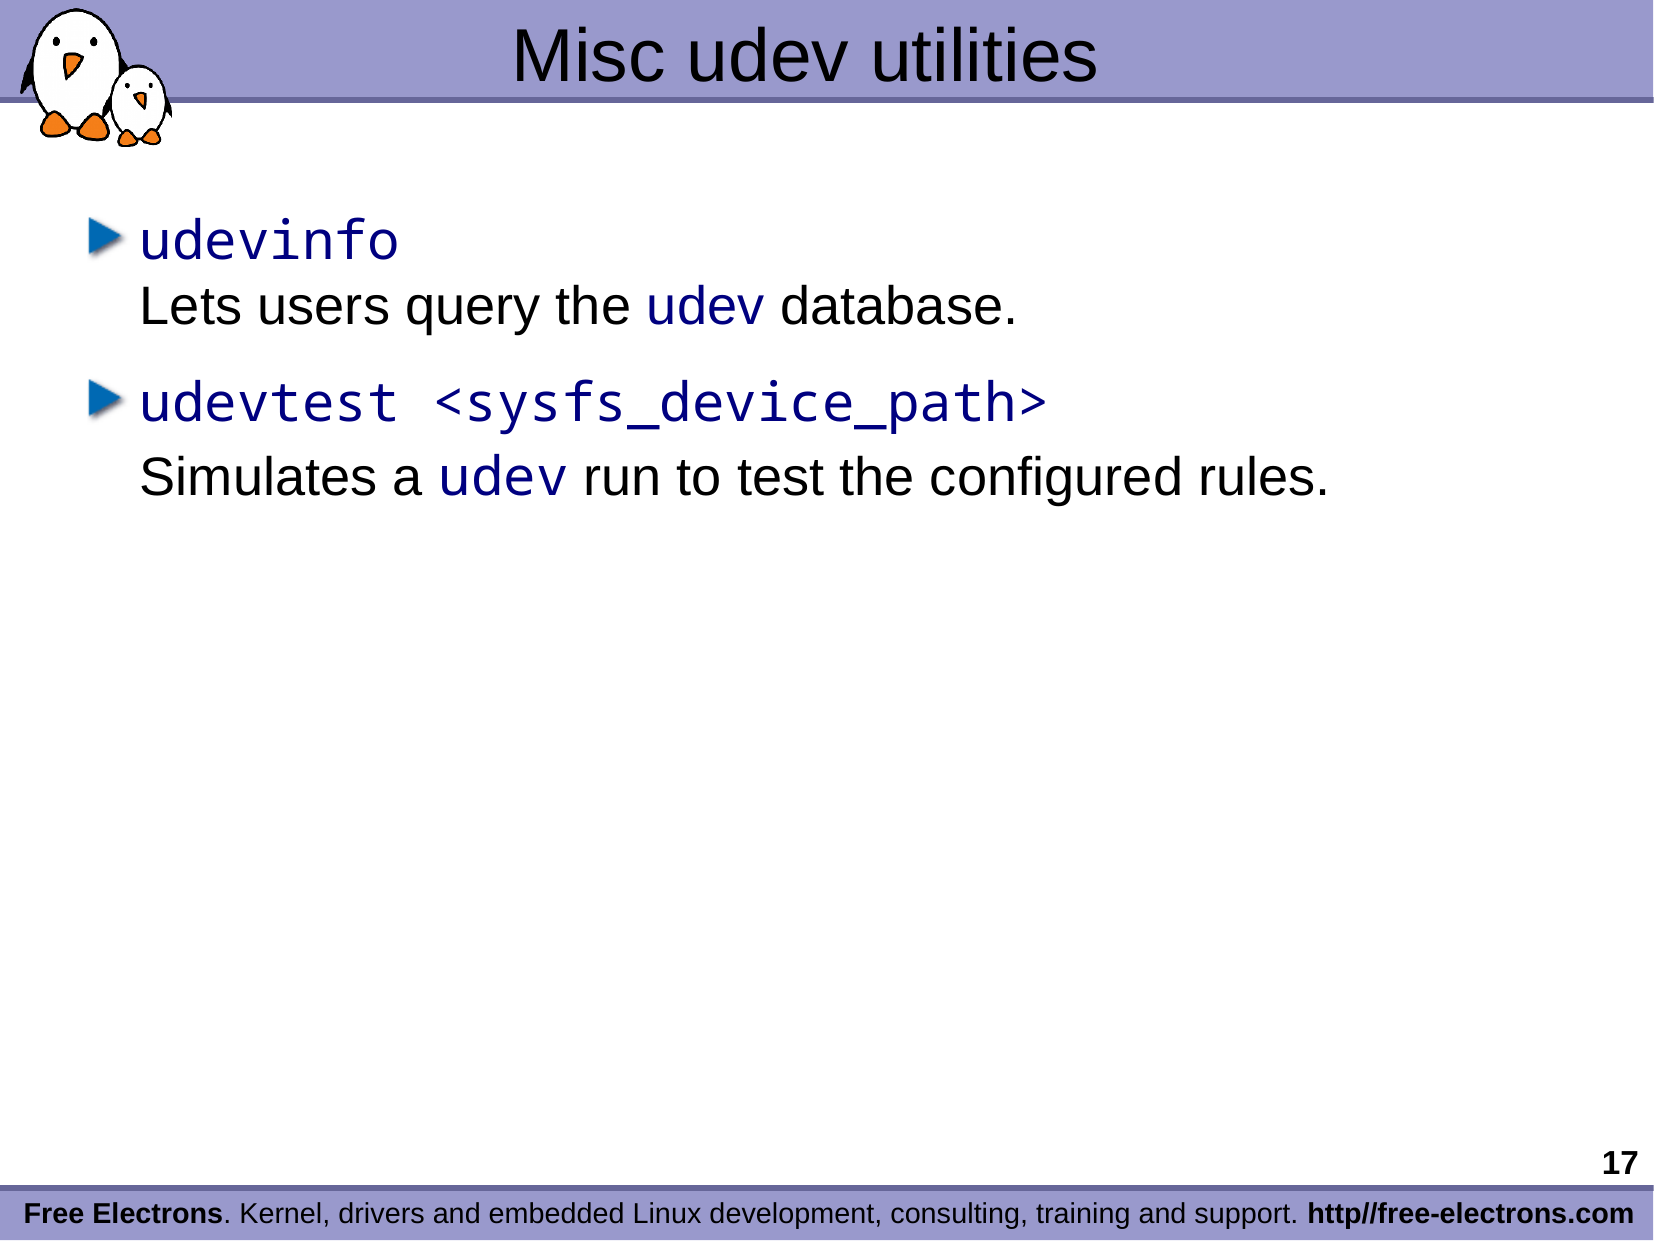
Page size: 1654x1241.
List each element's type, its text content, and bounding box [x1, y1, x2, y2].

list udevinfo Lets users query the udev database. udevtest <sysfs_device_path> Simulates a udev run to test the configured rules. [68, 201, 1592, 1118]
title Misc udev utilities [60, 0, 1551, 112]
picture [20, 8, 172, 147]
